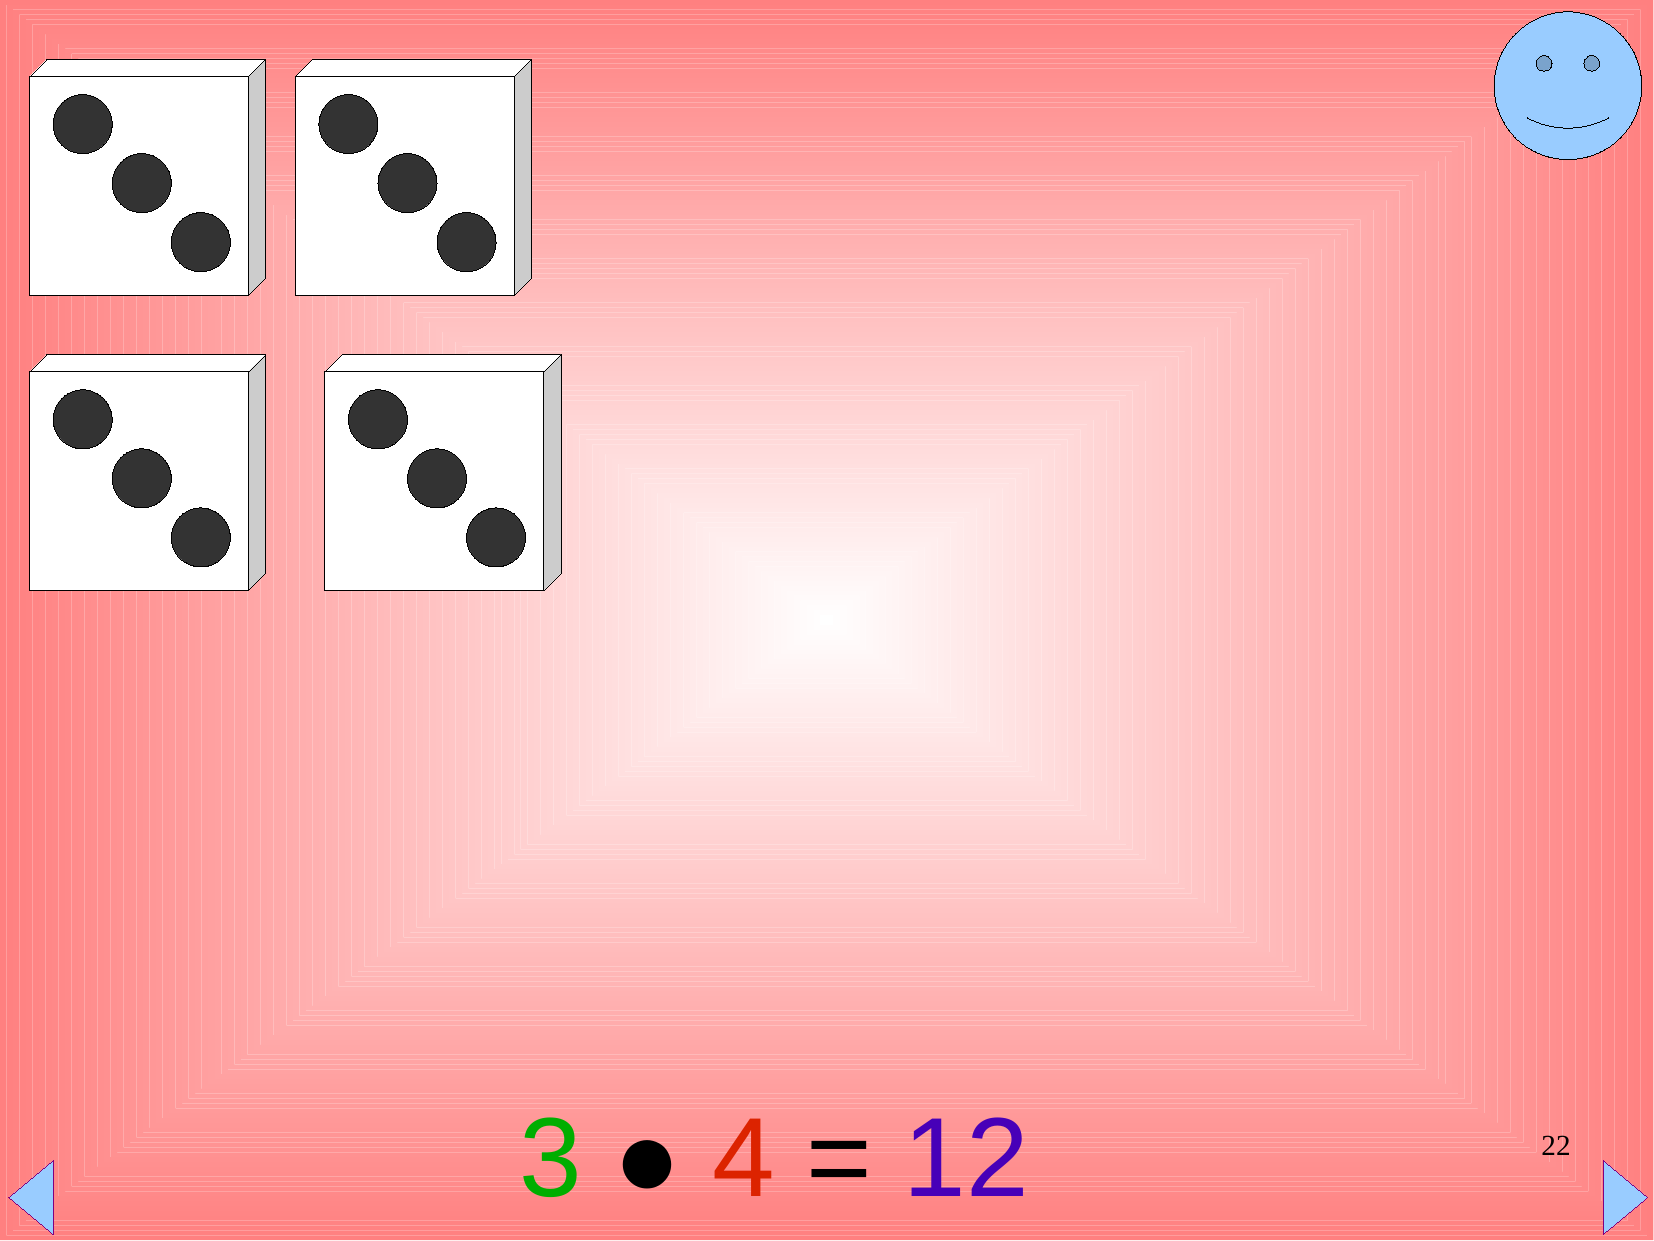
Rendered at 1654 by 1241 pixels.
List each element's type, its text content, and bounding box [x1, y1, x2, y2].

text_box [29, 59, 266, 296]
text_box [8, 1160, 54, 1235]
text_box [295, 59, 532, 296]
text_box [324, 354, 562, 591]
text_box [1603, 1160, 1648, 1235]
text_box [29, 354, 266, 591]
text_box [1494, 11, 1642, 160]
text_box 3 ● 4 = 12 [504, 1086, 1149, 1228]
